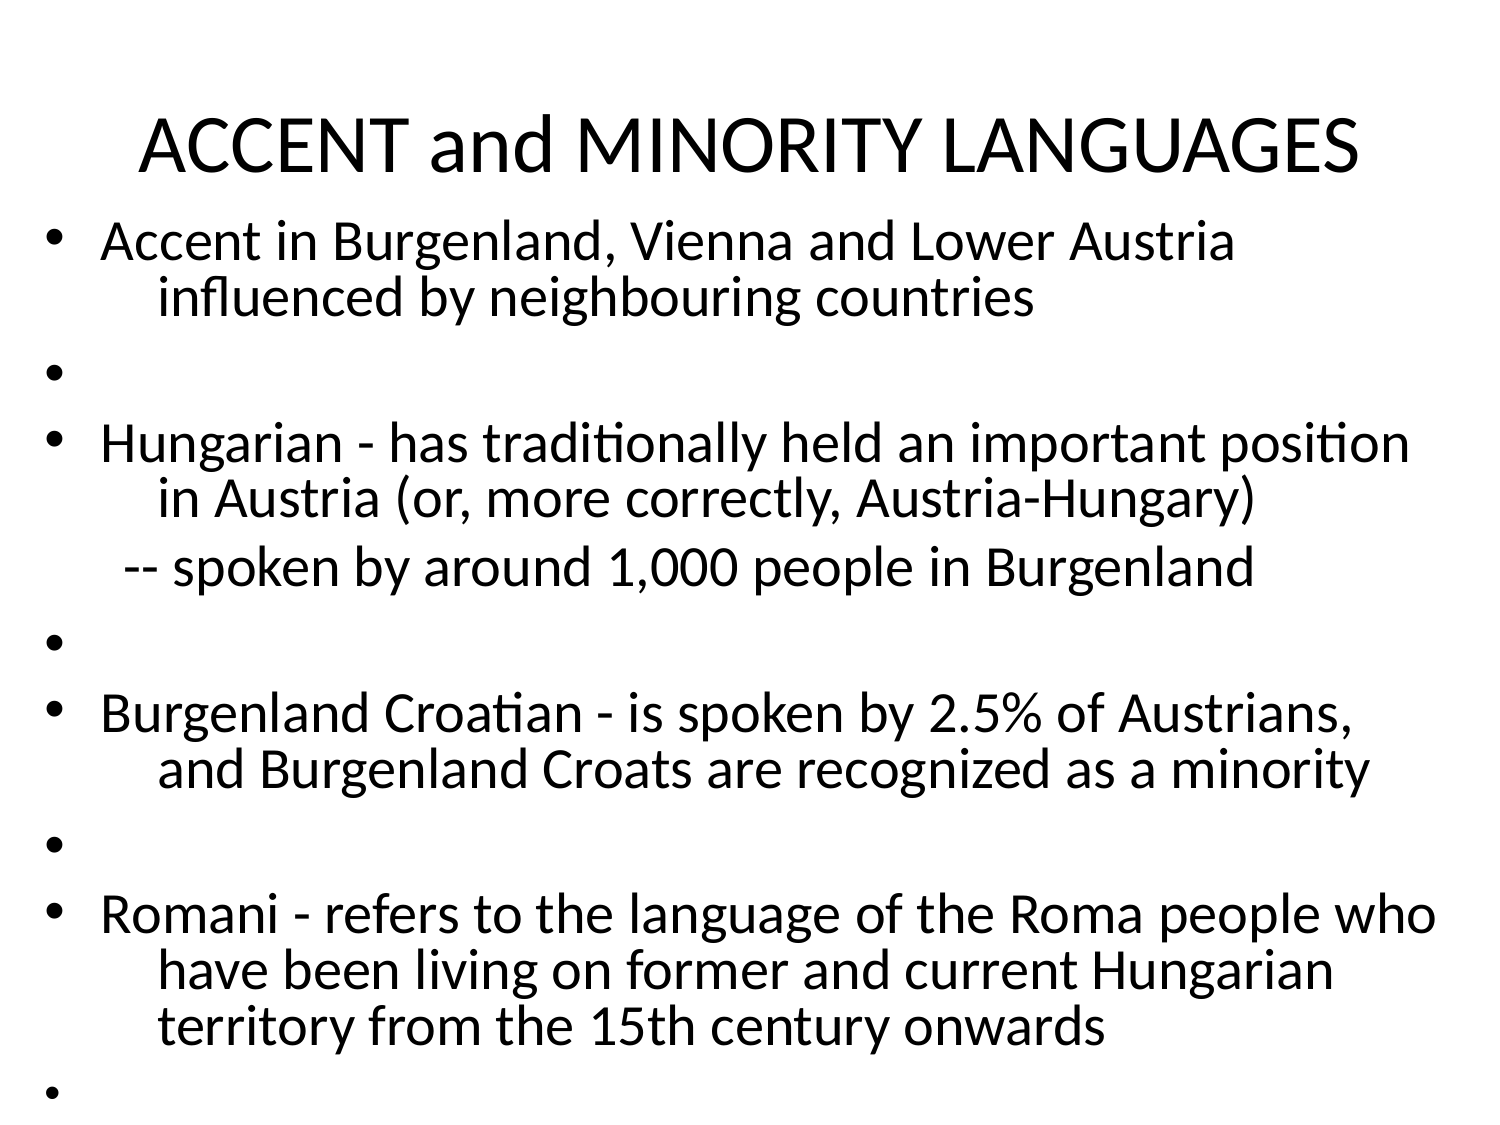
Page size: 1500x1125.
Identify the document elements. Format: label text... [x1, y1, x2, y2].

list Accent in Burgenland, Vienna and Lower Austria influenced by neighbouring countries Hungarian - has traditionally held an important position in Austria (or, more correctly, Austria-Hungary) -- spoken by around 1,000 people in Burgenland Burgenland Croatian - is spoken by 2.5% of Austrians, and Burgenland Croats are recognized as a minority Romani - refers to the language of the Roma people who have been living on former and current Hungarian territory from the 15th century onwards [29, 208, 1483, 1083]
title ACCENT and MINORITY LANGUAGES [75, 45, 1426, 208]
